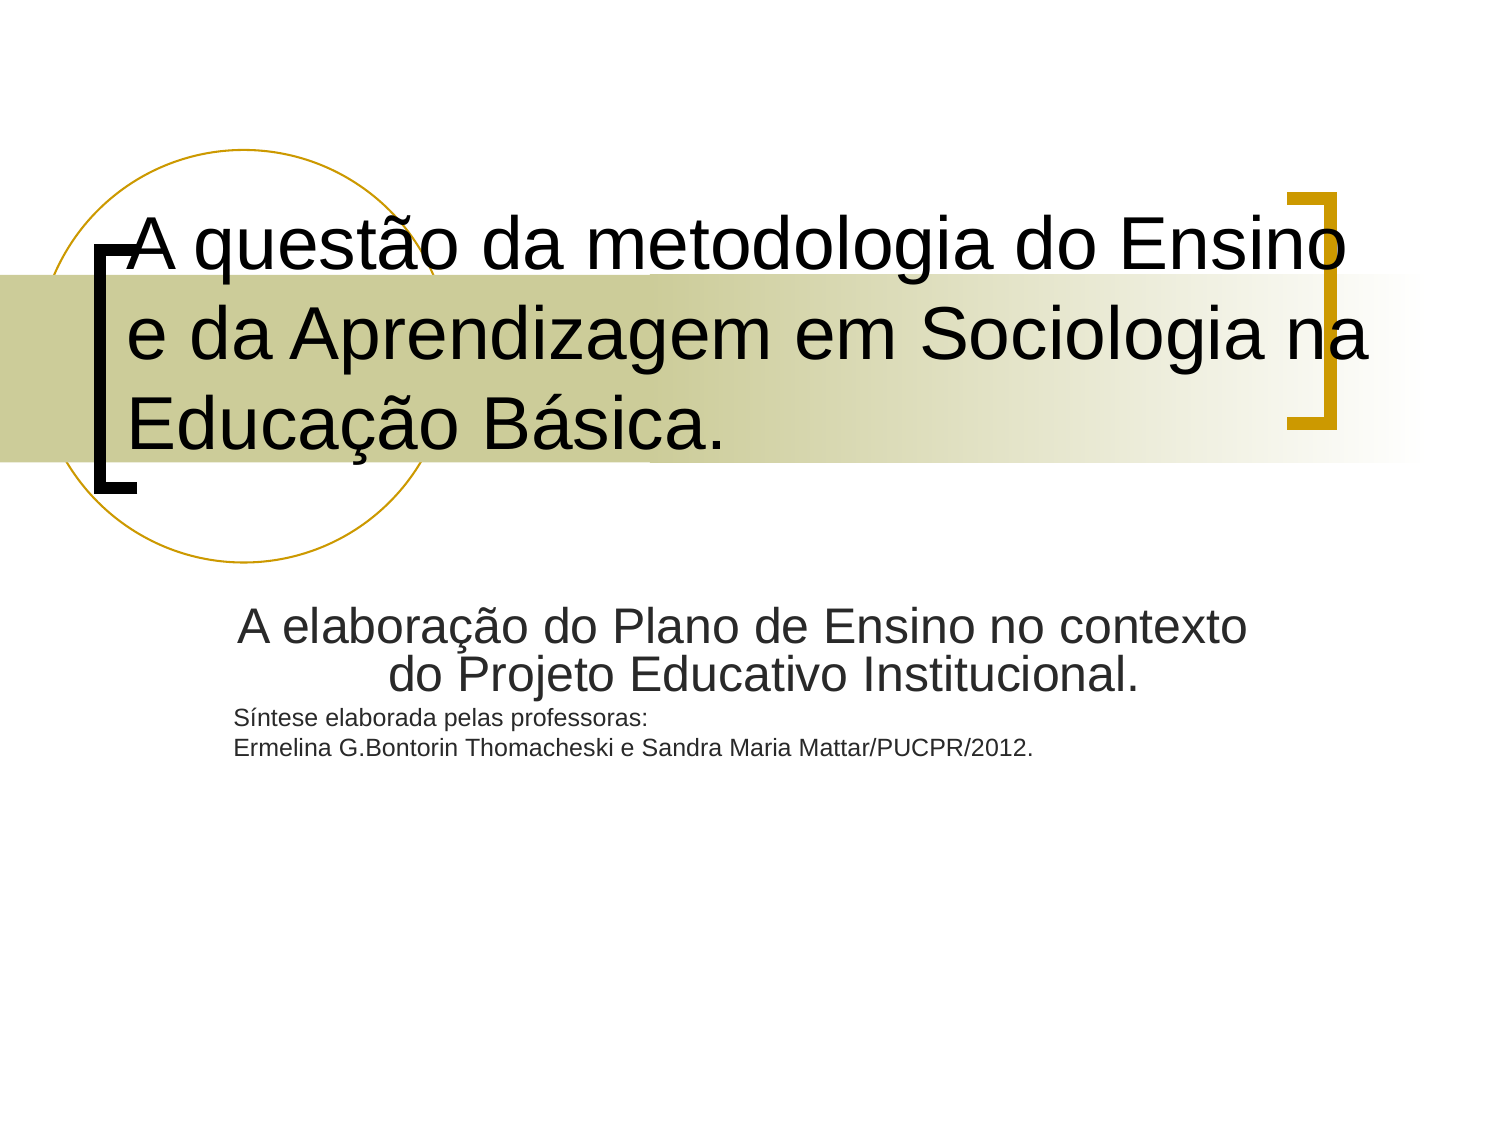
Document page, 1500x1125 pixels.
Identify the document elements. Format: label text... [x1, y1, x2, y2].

title A questão da metodologia do Ensino e da Aprendizagem em Sociologia na Educação Básica. [112, 97, 1400, 473]
subtitle A elaboração do Plano de Ensino no contexto do Projeto Educativo Institucional. Síntese elaborada pelas professoras: Ermelina G.Bontorin Thomacheski e Sandra Maria Mattar/PUCPR/2012. [218, 597, 1269, 791]
